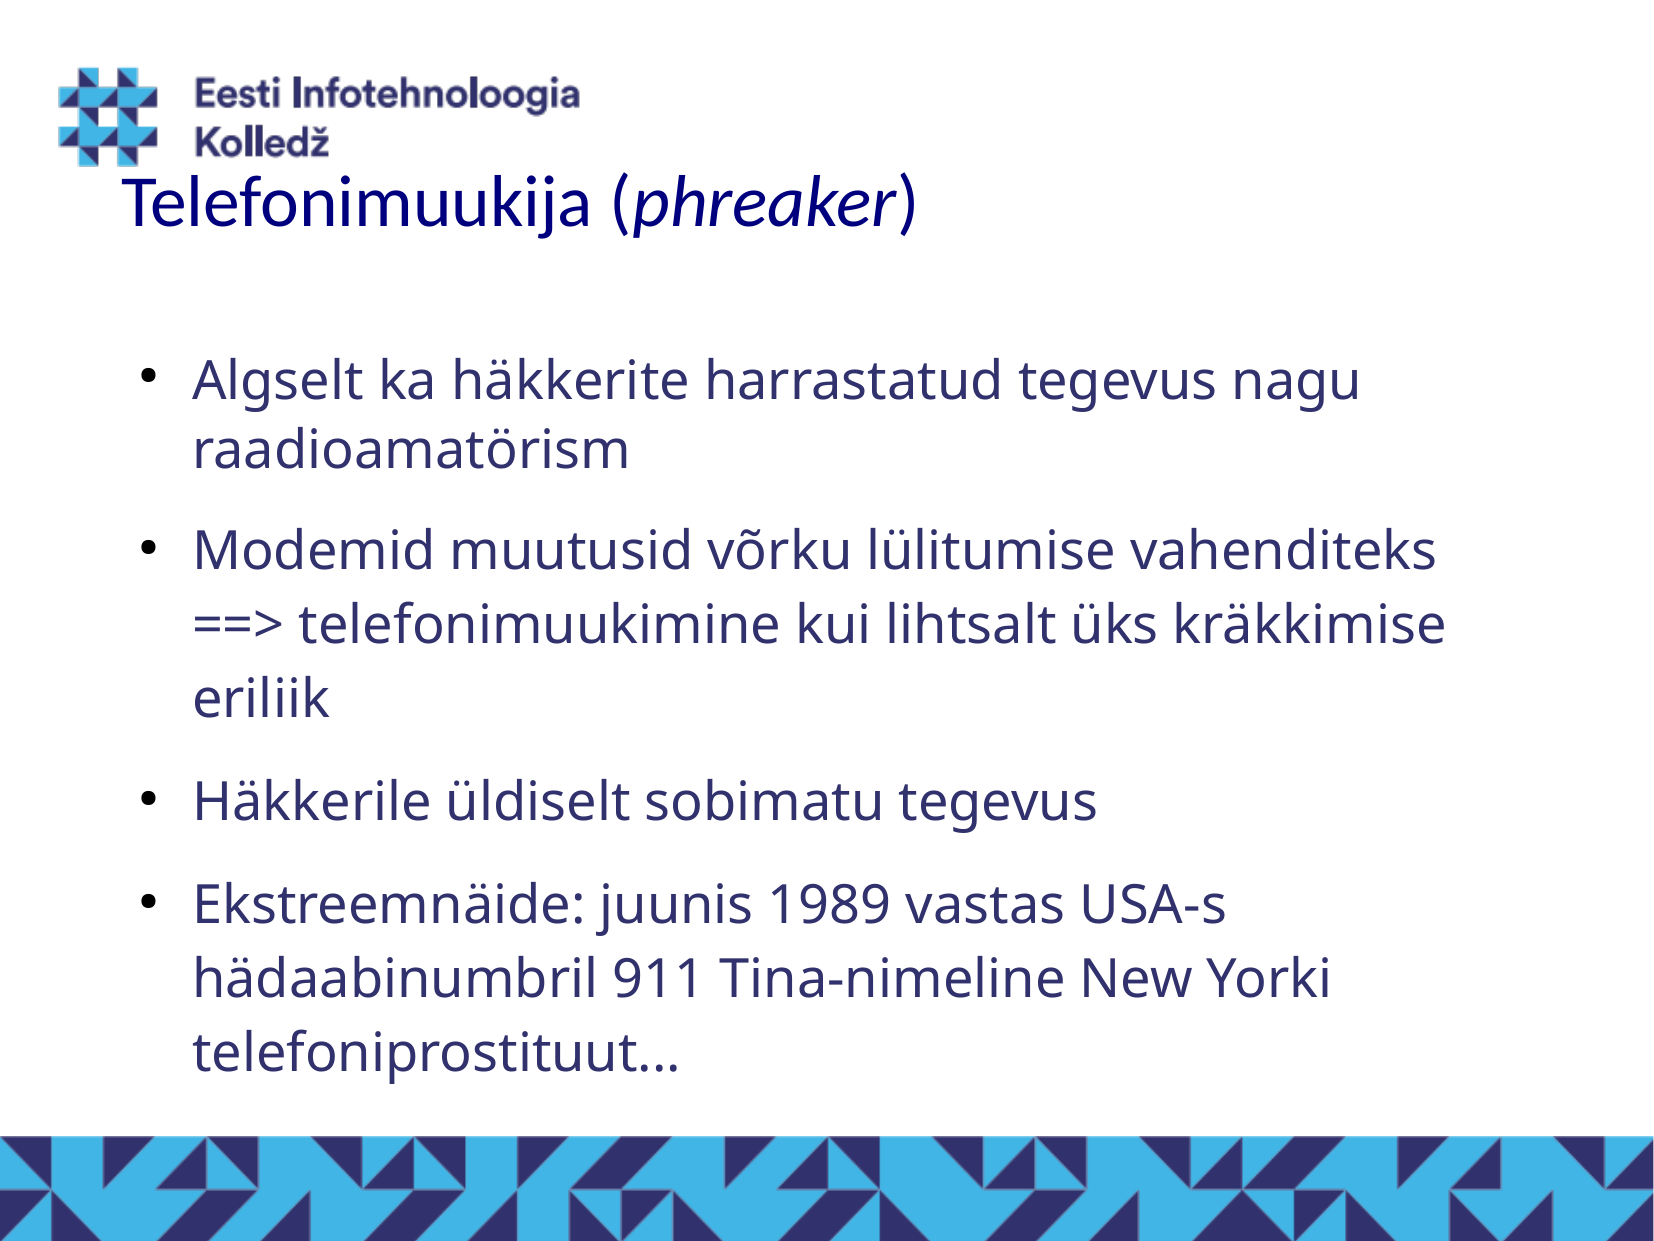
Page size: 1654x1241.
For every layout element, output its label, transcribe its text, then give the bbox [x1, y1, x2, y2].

list Algselt ka häkkerite harrastatud tegevus nagu raadioamatörism Modemid muutusid võrku lülitumise vahenditeks ==> telefonimuukimine kui lihtsalt üks kräkkimise eriliik Häkkerile üldiselt sobimatu tegevus Ekstreemnäide: juunis 1989 vastas USA-s hädaabinumbril 911 Tina-nimeline New Yorki telefoniprostituut... [121, 344, 1534, 1141]
title Telefonimuukija (phreaker) [121, 102, 1534, 310]
